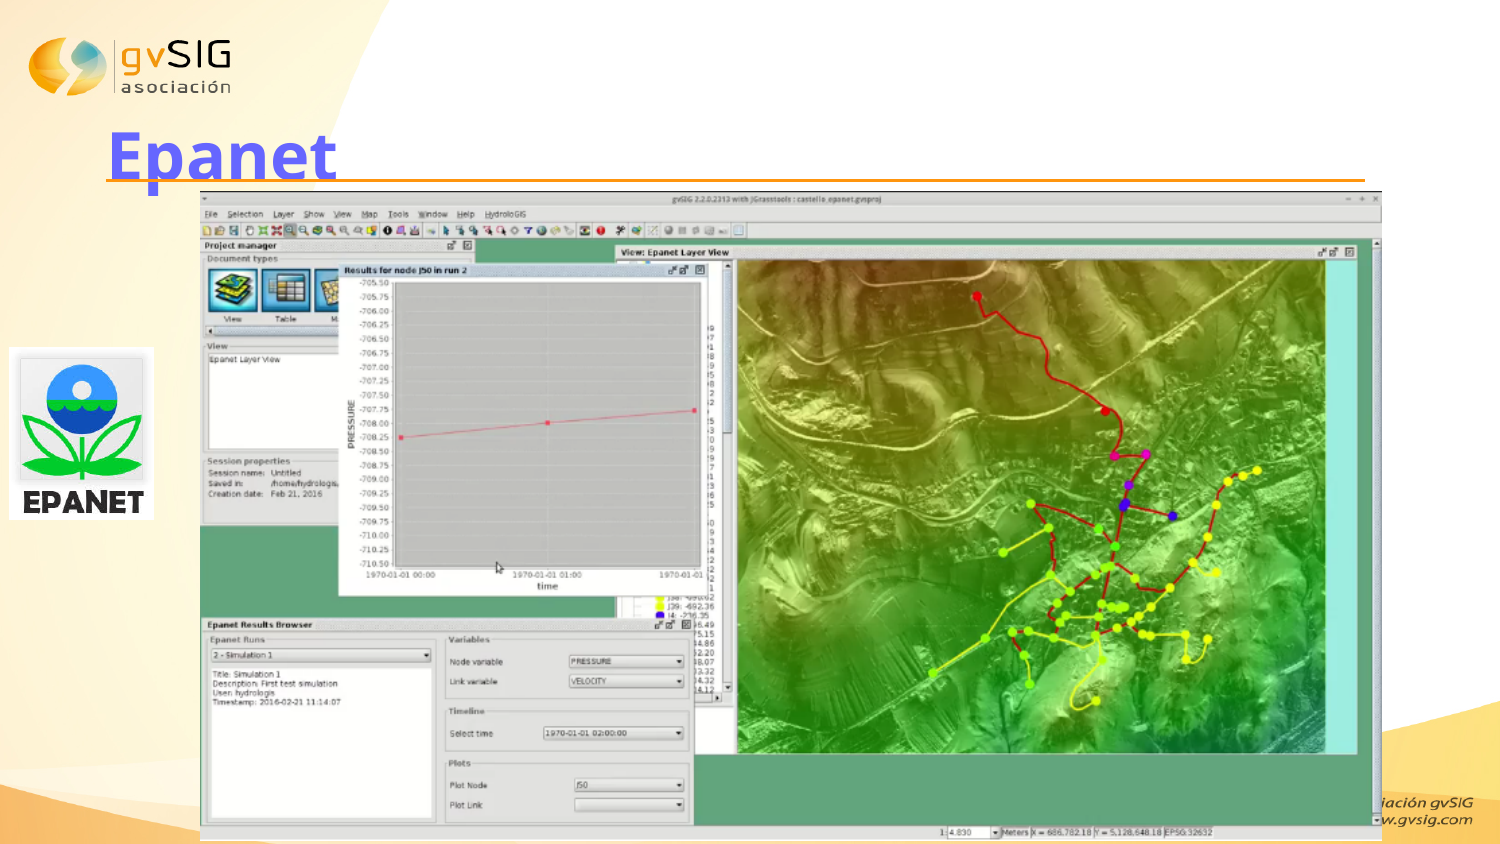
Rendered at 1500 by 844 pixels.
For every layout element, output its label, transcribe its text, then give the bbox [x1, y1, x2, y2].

picture [0, 0, 1500, 844]
title Epanet [106, 115, 1457, 193]
